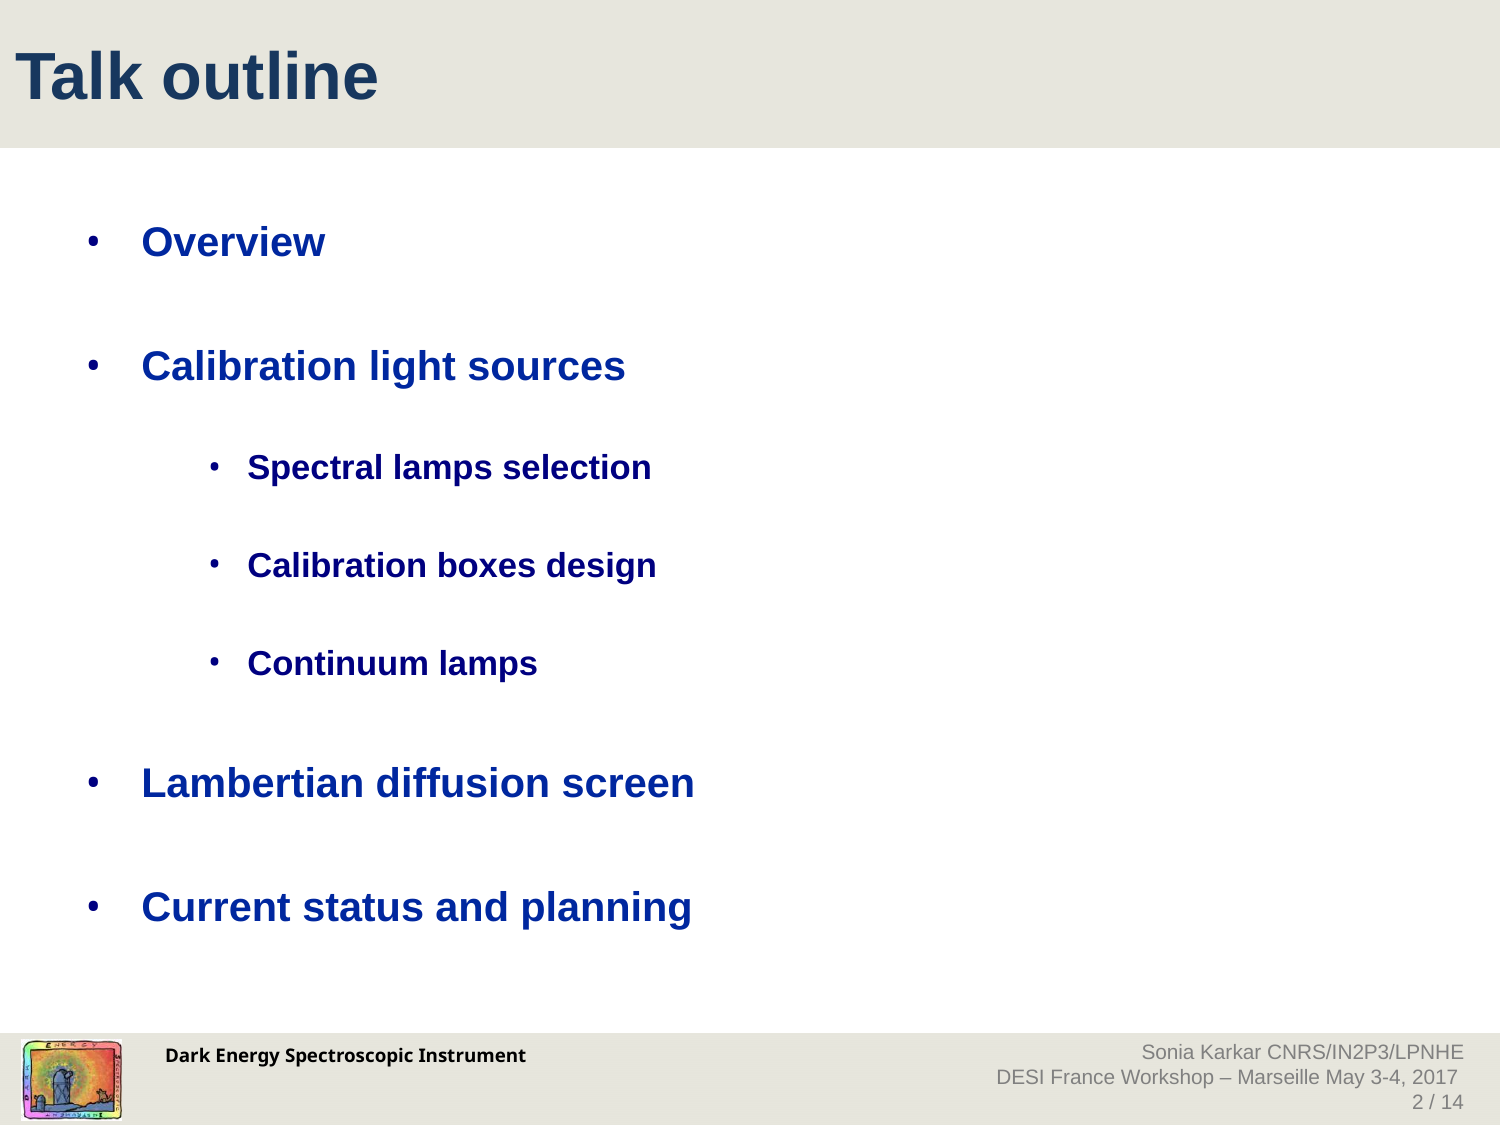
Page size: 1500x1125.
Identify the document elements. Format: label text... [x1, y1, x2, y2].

picture [0, 1033, 1500, 1125]
list Overview Calibration light sources Spectral lamps selection Calibration boxes design Continuum lamps Lambertian diffusion screen Current status and planning [70, 165, 1421, 934]
title Talk outline [0, 0, 1500, 148]
